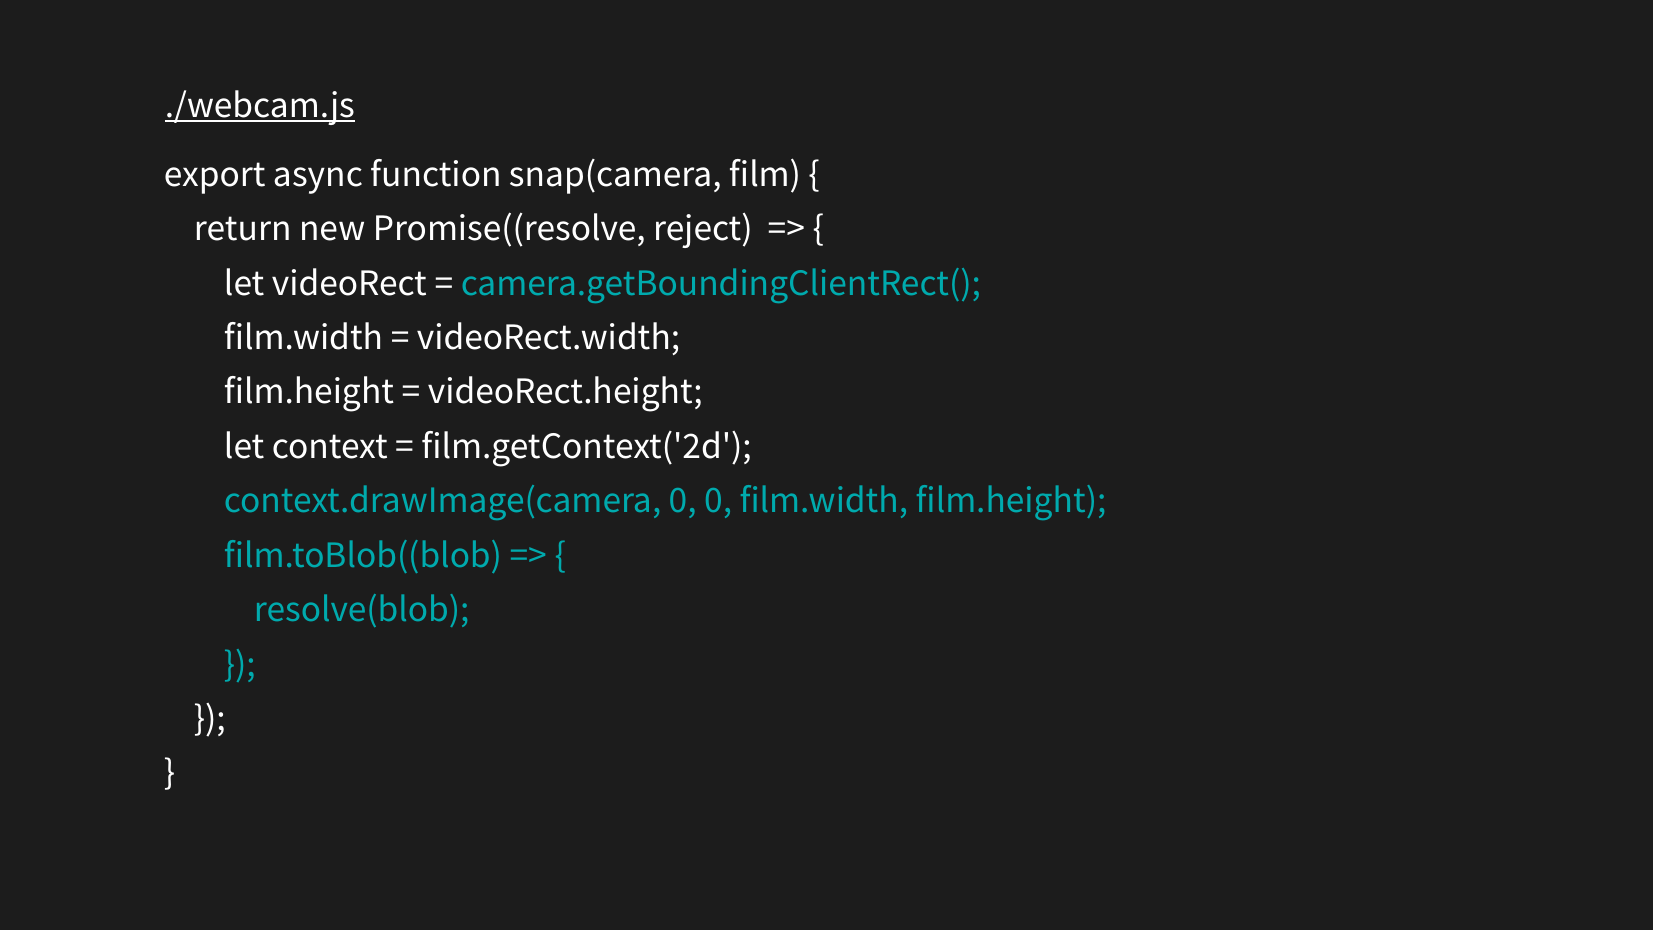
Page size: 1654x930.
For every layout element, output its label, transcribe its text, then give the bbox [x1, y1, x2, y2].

text_box export async function snap(camera, film) { return new Promise((resolve, reject) => { let videoRect = camera.getBoundingClientRect(); film.width = videoRect.width; film.height = videoRect.height; let context = film.getContext('2d'); context.drawImage(camera, 0, 0, film.width, film.height); film.toBlob((blob) => { resolve(blob); }); }); } [149, 134, 1546, 857]
text_box ./webcam.js [150, 65, 406, 135]
